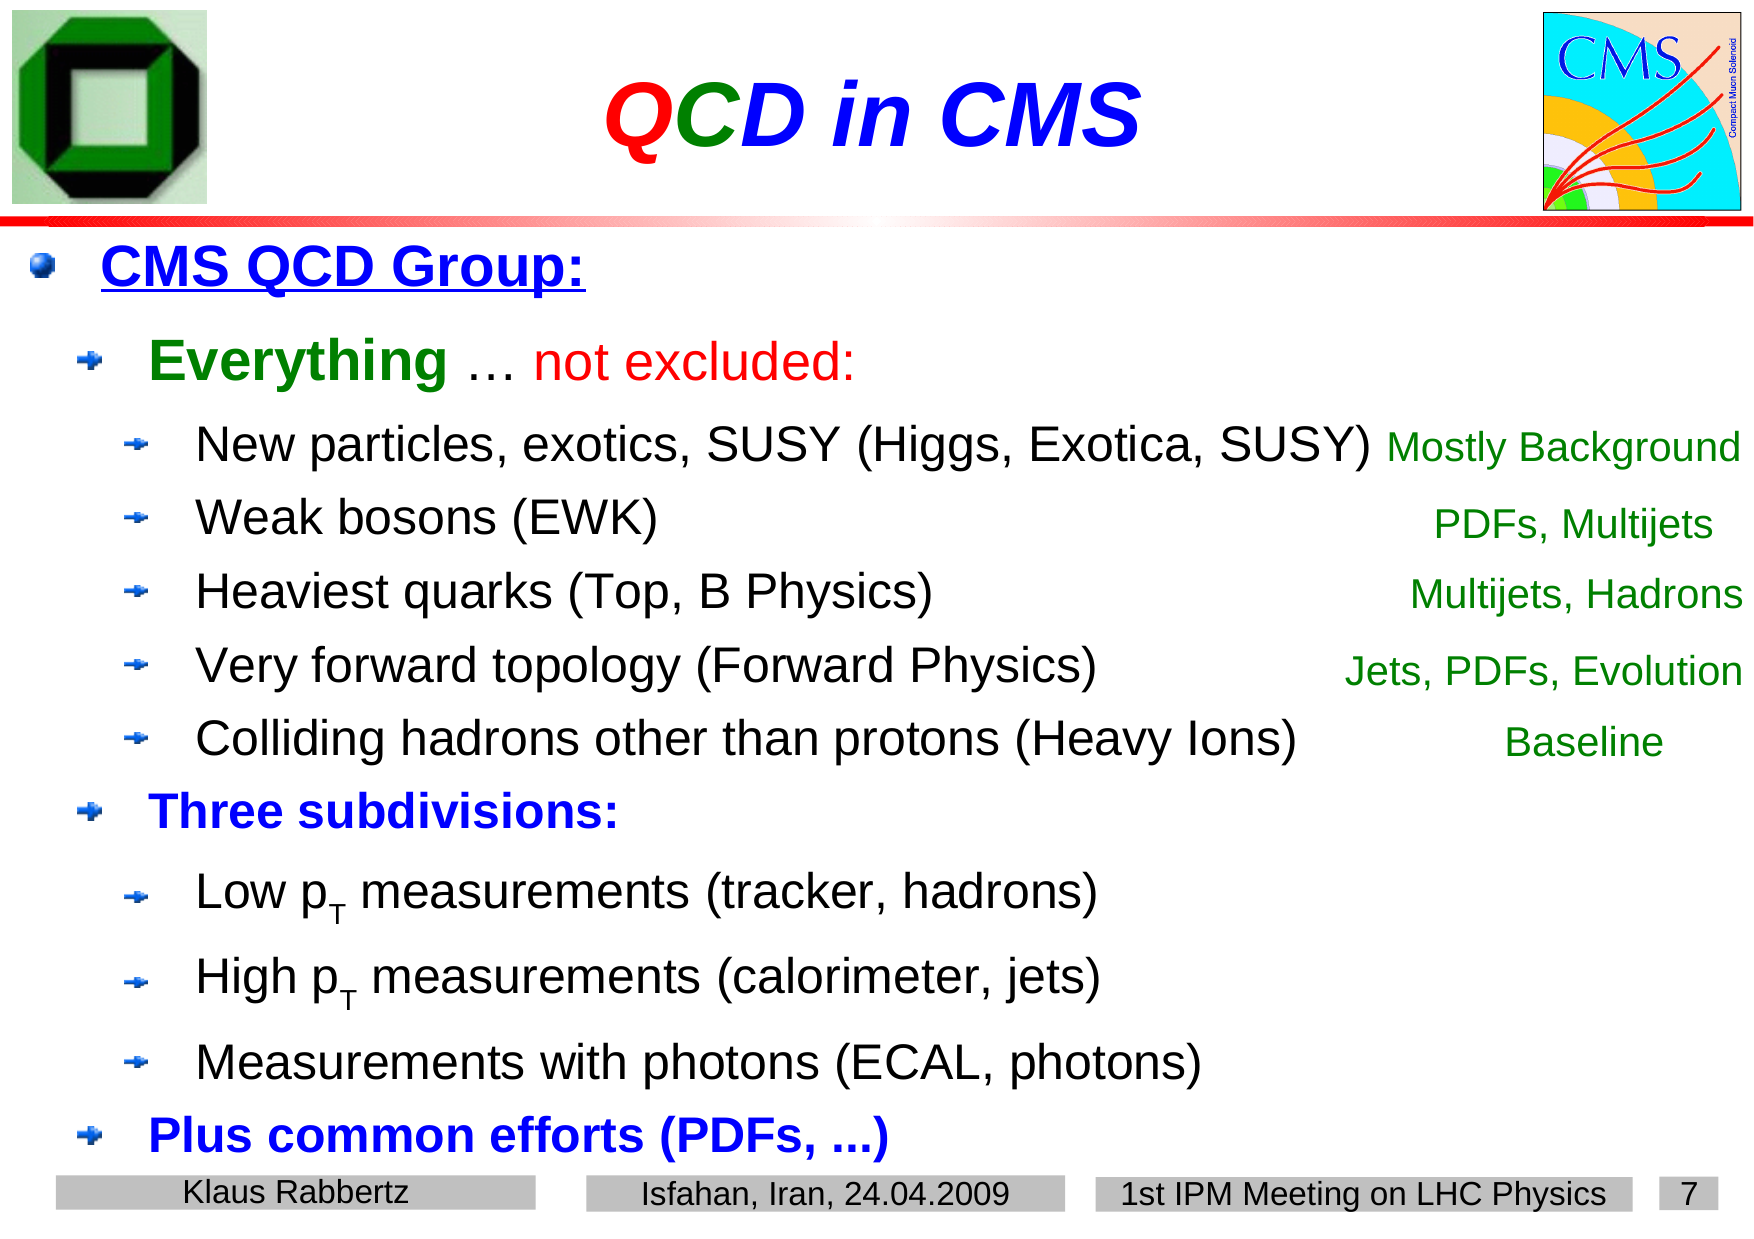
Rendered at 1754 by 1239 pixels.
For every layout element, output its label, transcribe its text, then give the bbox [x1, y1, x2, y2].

list CMS QCD Group: Everything … not excluded: New particles, exotics, SUSY (Higgs, Exotica, SUSY) Weak bosons (EWK) Heaviest quarks (Top, B Physics) Very forward topology (Forward Physics) Colliding hadrons other than protons (Heavy Ions) Three subdivisions: Low pT measurements (tracker, hadrons) High pT measurements (calorimeter, jets) Measurements with photons (ECAL, photons) Plus common efforts (PDFs, ...) [18, 233, 1383, 1239]
title QCD in CMS [220, 27, 1525, 202]
text_box Multijets, Hadrons [1398, 559, 1754, 630]
text_box Baseline [1492, 707, 1677, 778]
picture [1542, 11, 1742, 211]
text_box PDFs, Multijets [1421, 488, 1726, 560]
text_box Jets, PDFs, Evolution [1333, 636, 1754, 707]
text_box Mostly Background [1374, 411, 1754, 483]
picture [12, 10, 207, 204]
